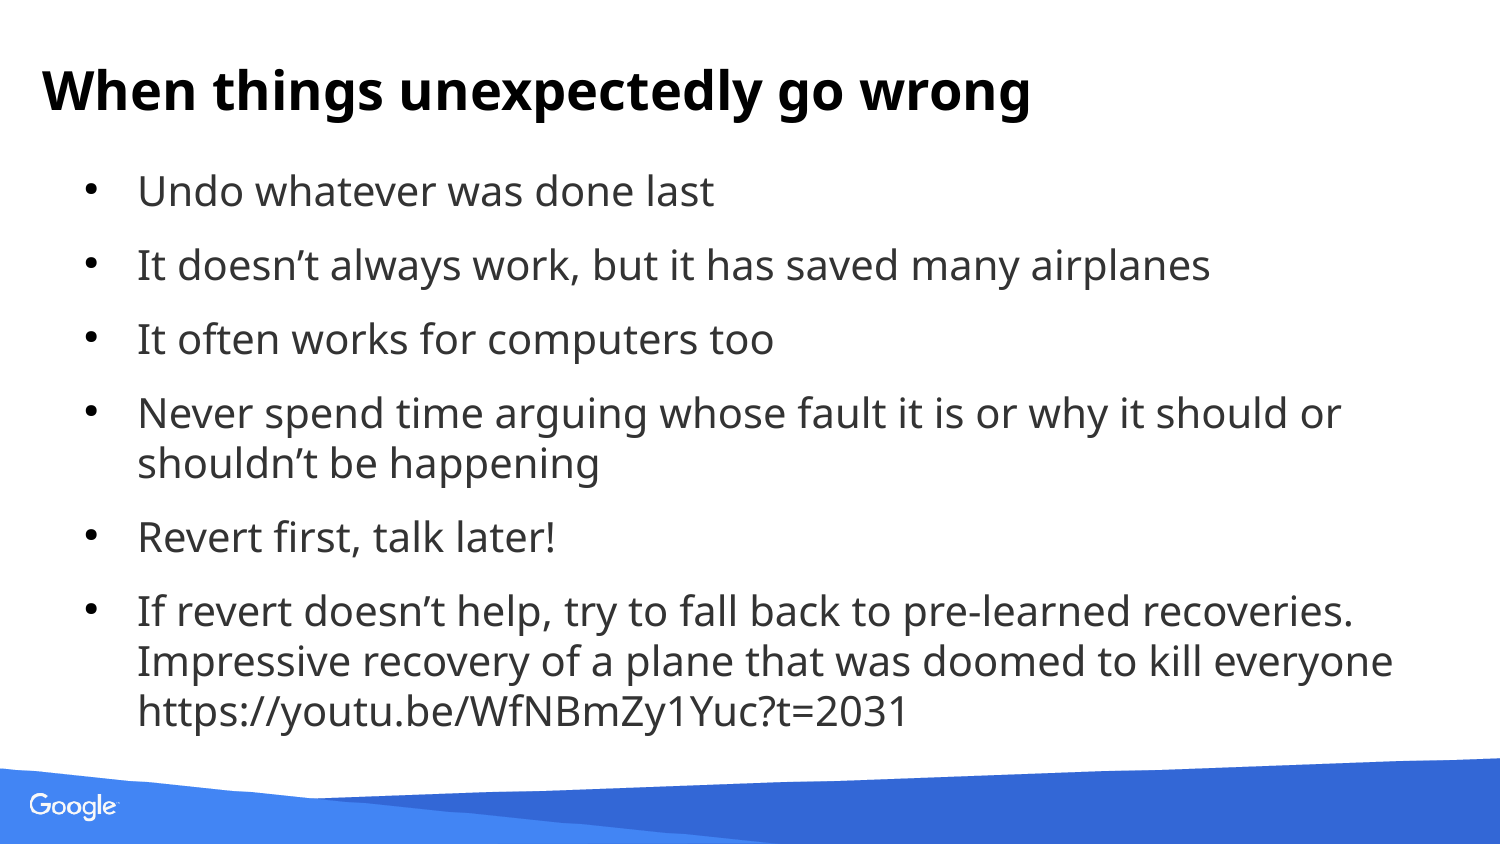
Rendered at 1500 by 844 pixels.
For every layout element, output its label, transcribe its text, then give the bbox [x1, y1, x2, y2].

text_box When things unexpectedly go wrong [27, 41, 1478, 166]
list Undo whatever was done last It doesn’t always work, but it has saved many airplanes It often works for computers too Never spend time arguing whose fault it is or why it should or shouldn’t be happening Revert first, talk later! If revert doesn’t help, try to fall back to pre-learned recoveries. Impressive recovery of a plane that was doomed to kill everyonehttps://youtu.be/WfNBmZy1Yuc?t=2031 [51, 166, 1456, 781]
picture [0, 0, 1500, 844]
